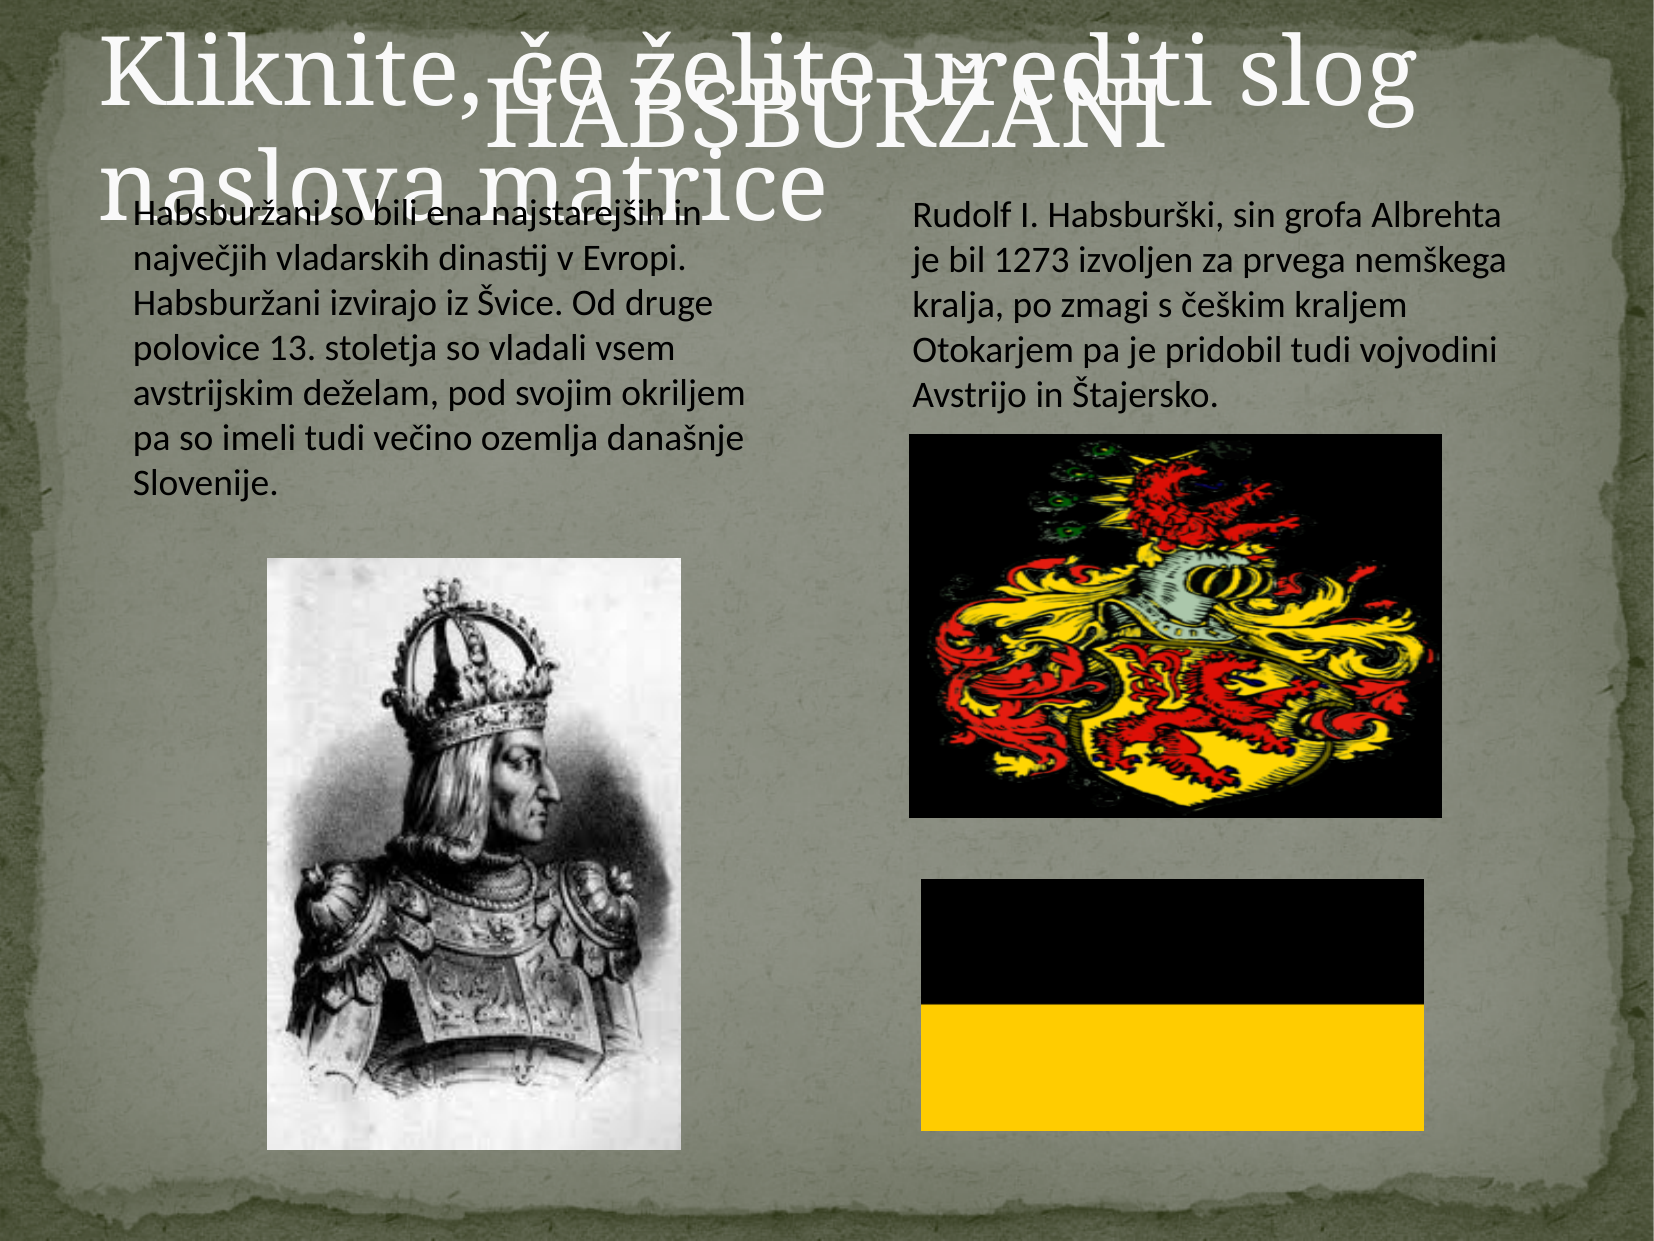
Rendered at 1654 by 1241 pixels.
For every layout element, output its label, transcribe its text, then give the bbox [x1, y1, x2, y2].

picture [250, 175, 267, 180]
picture [147, 175, 169, 180]
picture [276, 175, 297, 180]
picture [359, 175, 384, 180]
picture [697, 175, 711, 180]
picture [792, 175, 814, 190]
picture [0, 0, 1654, 1241]
picture [609, 175, 630, 180]
picture [720, 175, 741, 180]
picture [498, 175, 516, 180]
picture [177, 175, 194, 180]
picture [554, 175, 576, 180]
text_box HABSBURŽANI [82, 0, 1571, 175]
picture [415, 175, 432, 180]
picture [120, 175, 139, 180]
picture [528, 175, 546, 180]
picture [202, 175, 220, 180]
text_box Habsburžani so bili ena najstarejših in največjih vladarskih dinastij v Evropi. Habsburžani izvirajo iz Švice. Od druge polovice 13. stoletja so vladali vsem avstrijskim deželam, pod svojim okriljem pa so imeli tudi večino ozemlja današnje Slovenije. [118, 180, 780, 560]
picture [440, 175, 487, 180]
picture [332, 175, 350, 180]
picture [227, 175, 244, 180]
picture [584, 175, 601, 180]
picture [639, 175, 666, 180]
picture [678, 175, 690, 180]
picture [748, 175, 765, 180]
picture [389, 175, 407, 180]
text_box Rudolf I. Habsburški, sin grofa Albrehta je bil 1273 izvoljen za prvega nemškega kralja, po zmagi s češkim kraljem Otokarjem pa je pridobil tudi vojvodini Avstrijo in Štajersko. [897, 182, 1548, 425]
picture [304, 175, 325, 180]
